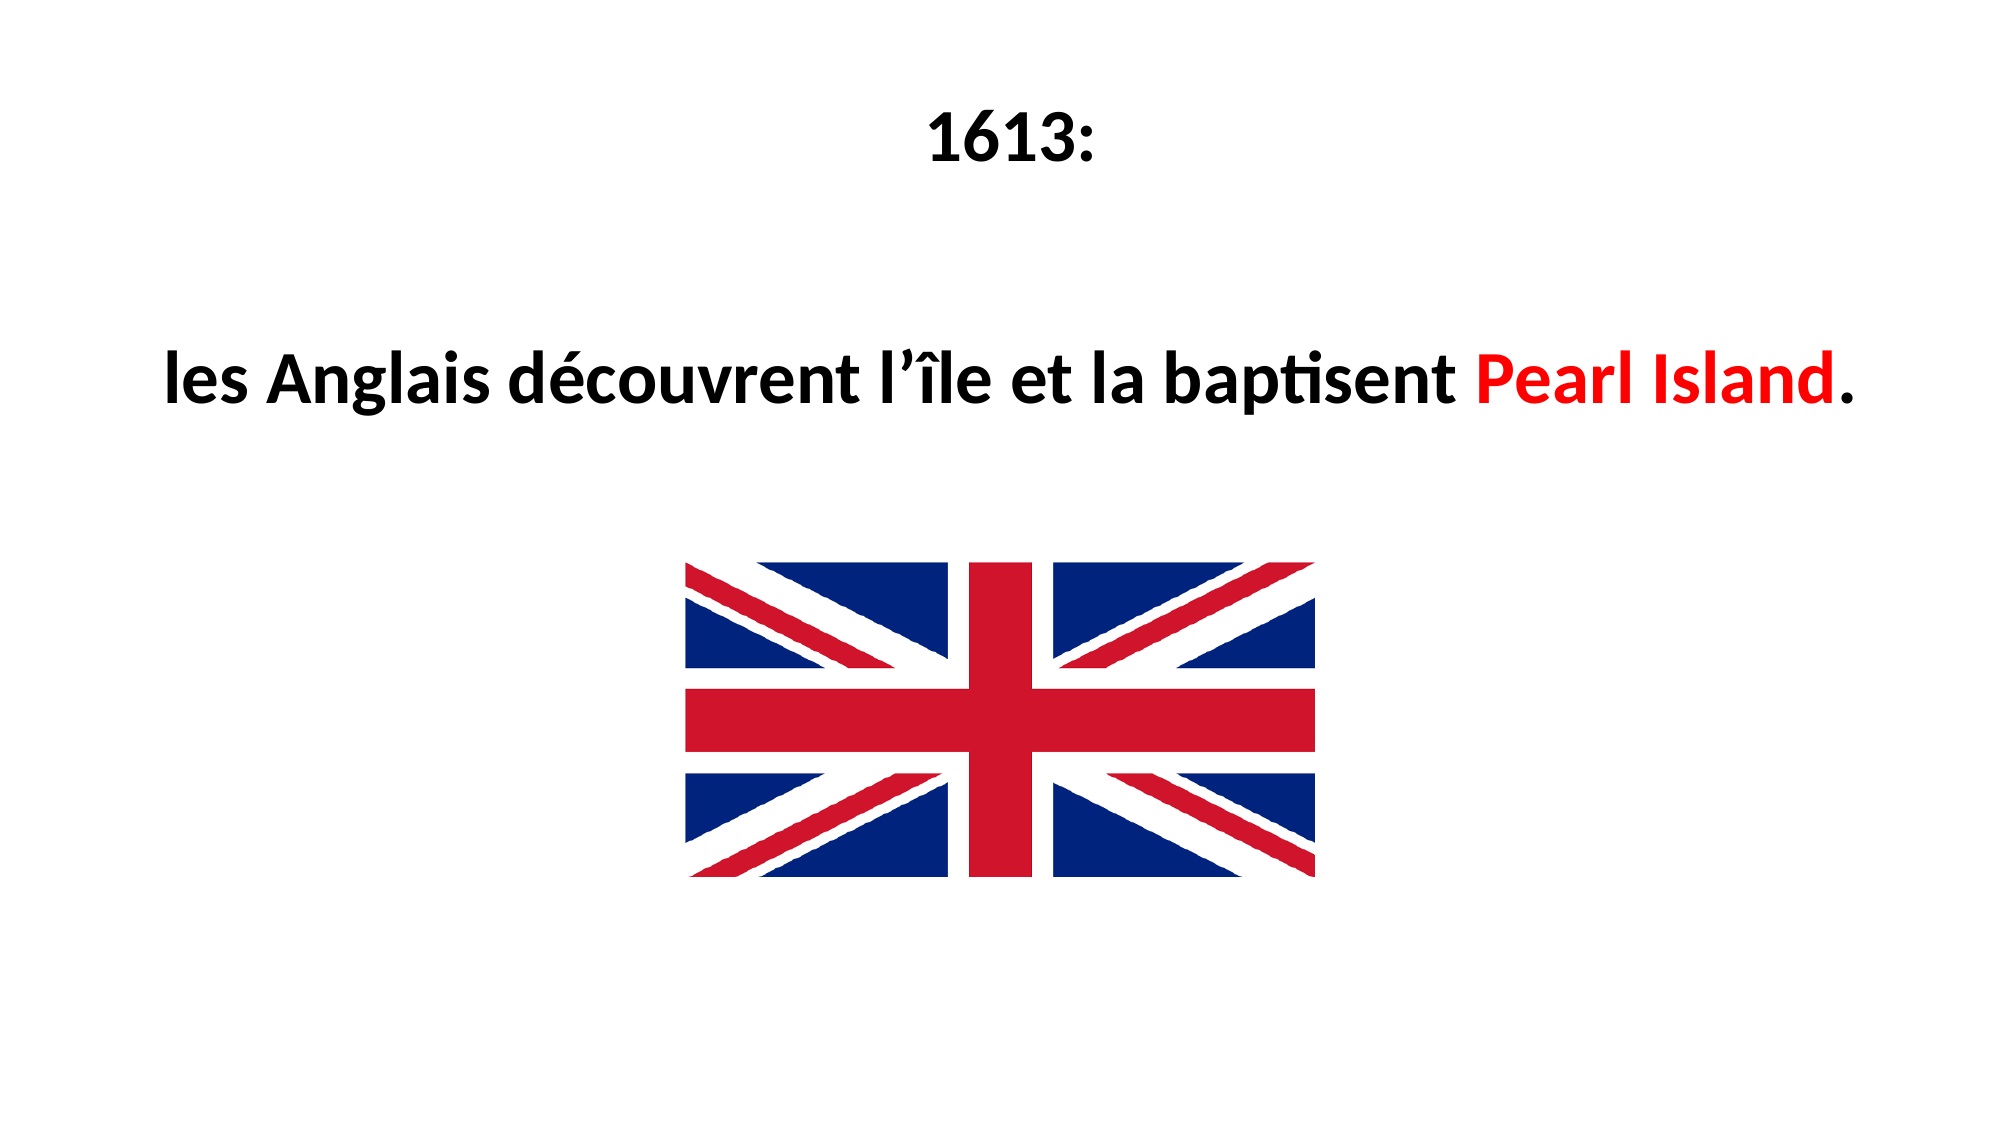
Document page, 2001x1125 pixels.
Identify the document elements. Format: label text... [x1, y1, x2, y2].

picture [685, 562, 1315, 877]
text_box 1613: les Anglais découvrent l’île et la baptisent Pearl Island. [89, 97, 1932, 518]
